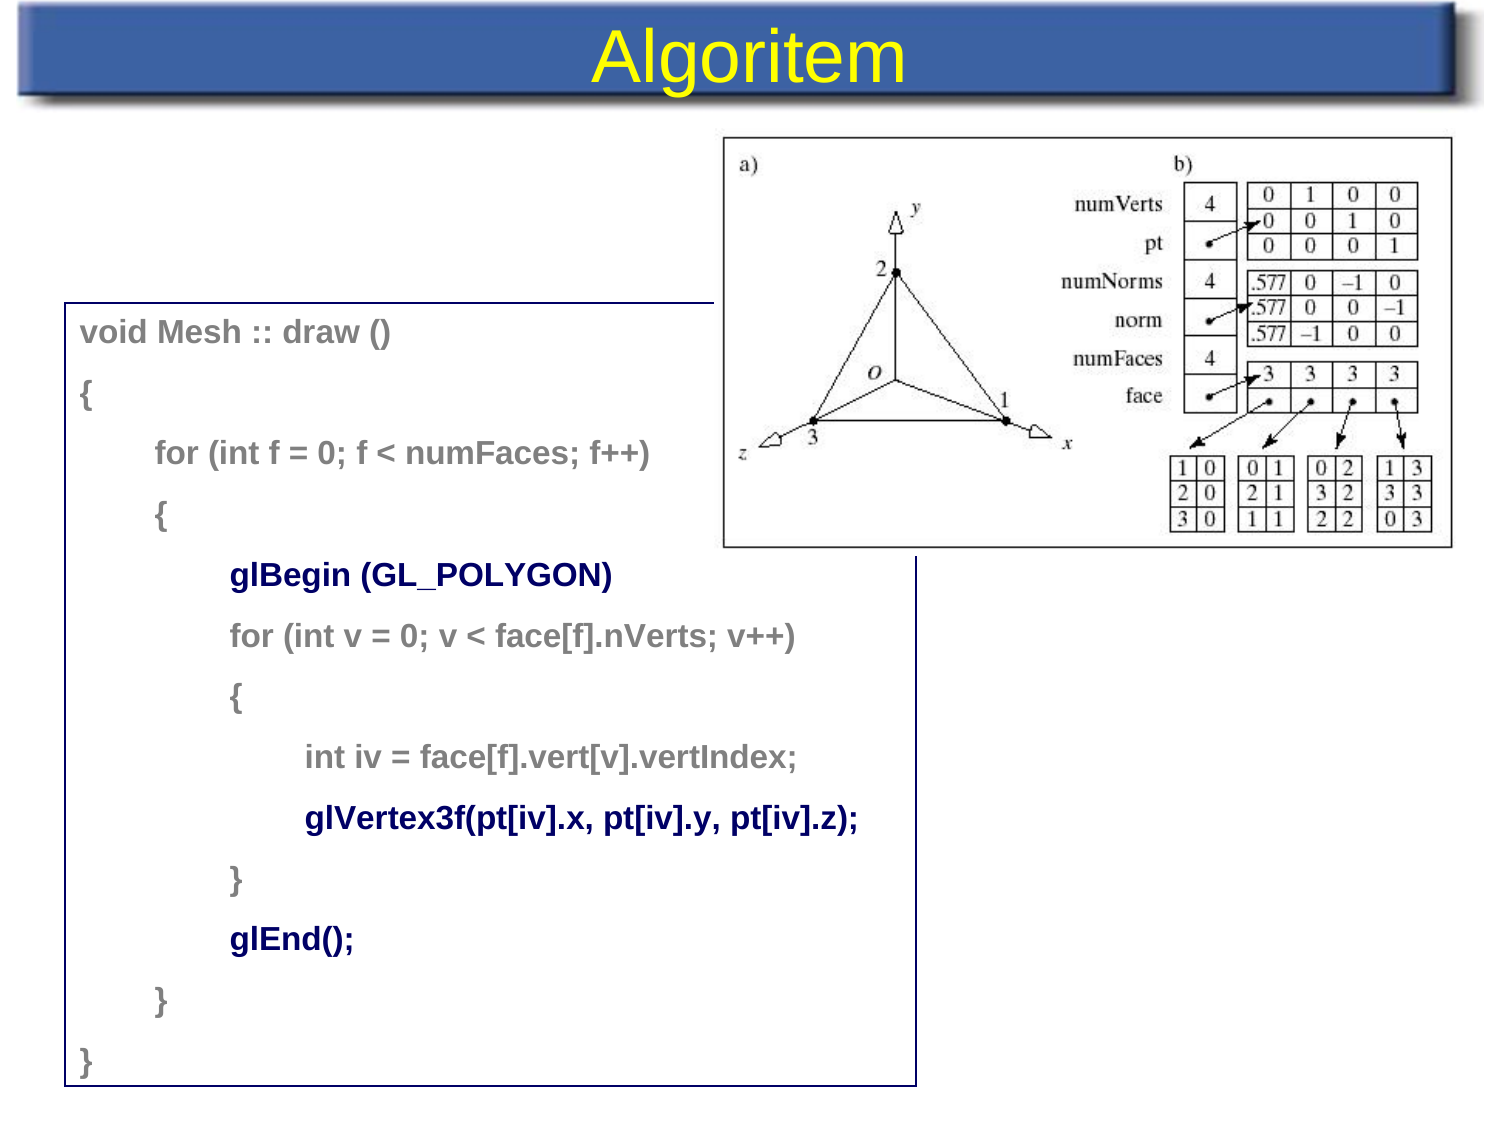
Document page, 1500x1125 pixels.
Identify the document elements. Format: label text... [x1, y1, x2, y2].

picture [714, 128, 1465, 556]
text_box void Mesh :: draw () { for (int f = 0; f < numFaces; f++) { glBegin (GL_POLYGON) for (int v = 0; v < face[f].nVerts; v++) { int iv = face[f].vert[v].vertIndex; glVertex3f(pt[iv].x, pt[iv].y, pt[iv].z); } glEnd(); } } [64, 302, 917, 1087]
text_box Algoritem [576, 0, 924, 106]
picture [16, 0, 1484, 113]
